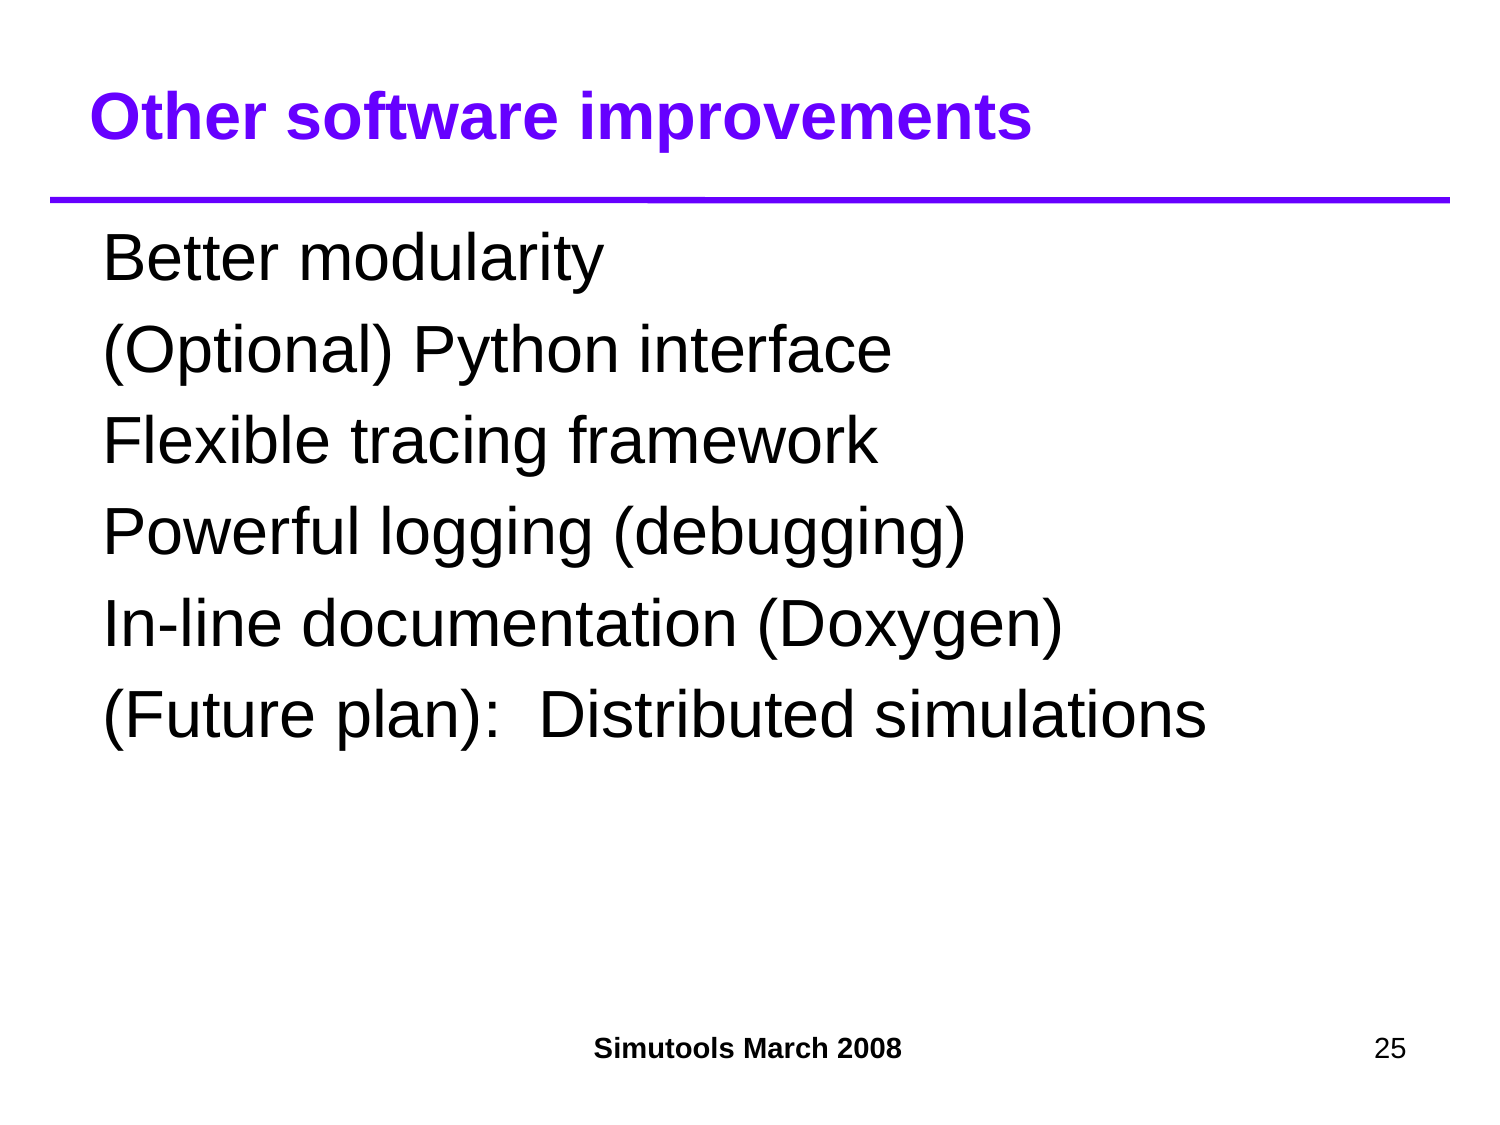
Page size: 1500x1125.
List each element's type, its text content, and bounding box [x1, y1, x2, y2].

title Other software improvements [75, 68, 1426, 165]
list Better modularity (Optional) Python interface Flexible tracing framework Powerful logging (debugging) In-line documentation (Doxygen) (Future plan): Distributed simulations [87, 212, 1438, 888]
